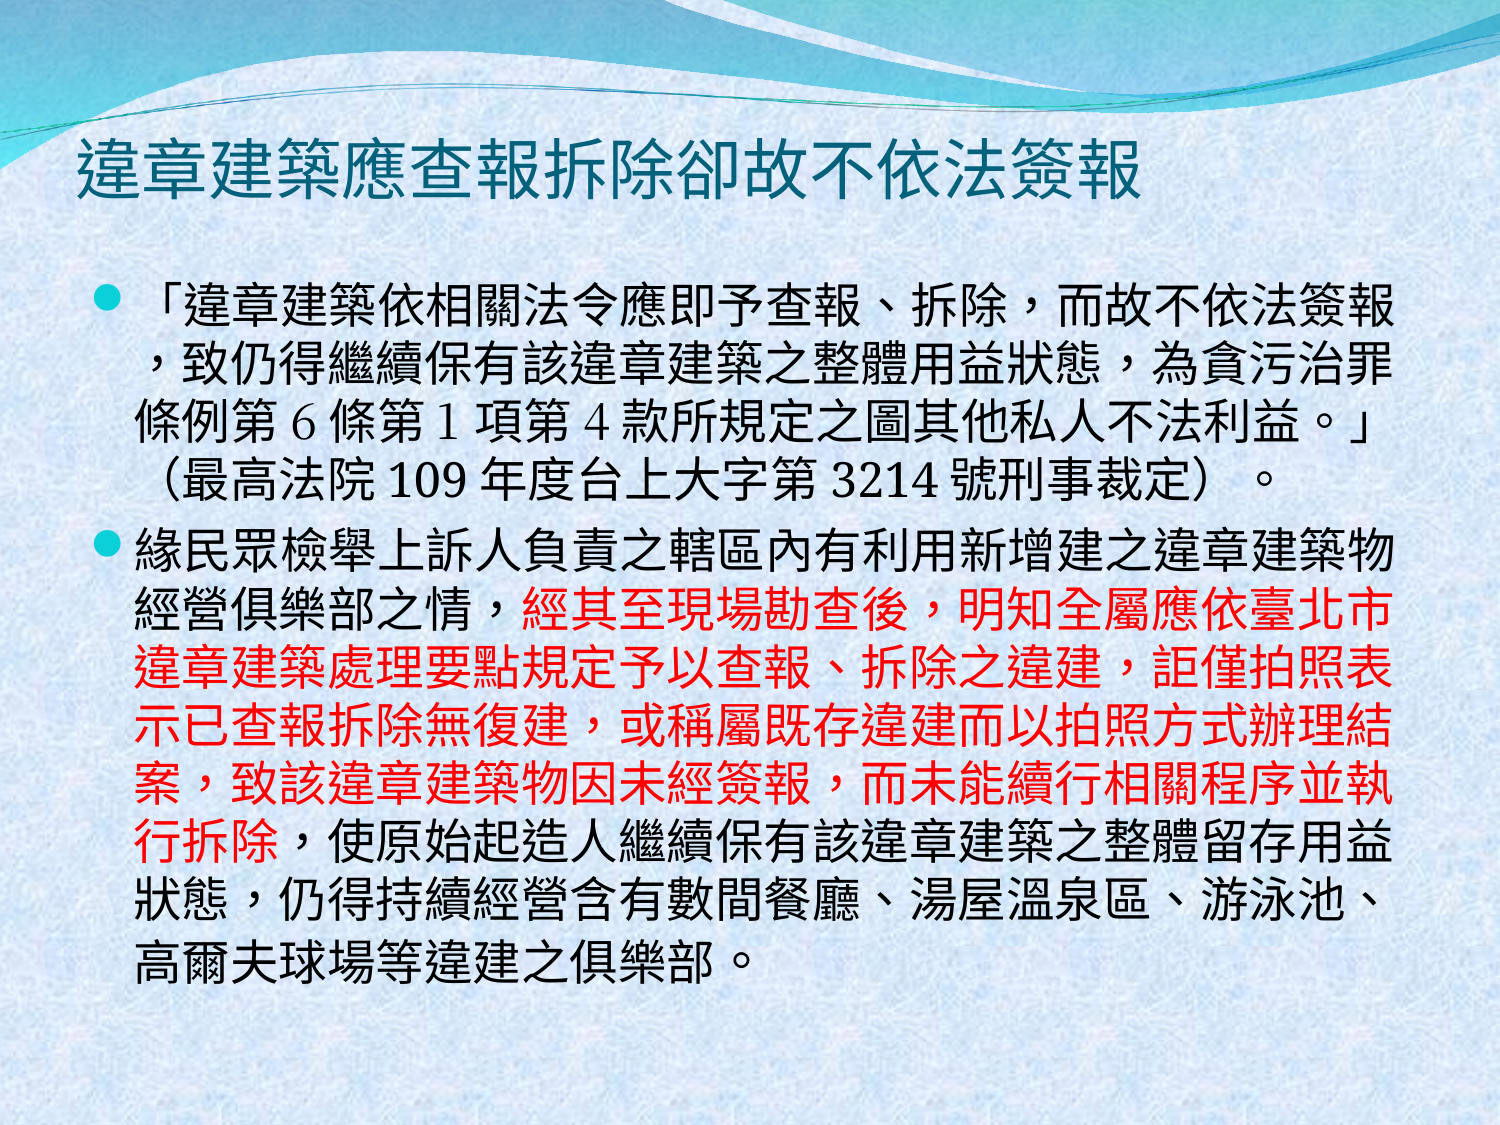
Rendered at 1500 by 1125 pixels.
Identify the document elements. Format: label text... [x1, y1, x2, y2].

title 違章建築應查報拆除卻故不依法簽報 [75, 115, 1426, 208]
list 「違章建築依相關法令應即予查報、拆除，而故不依法簽報，致仍得繼續保有該違章建築之整體用益狀態，為貪污治罪條例第6條第1項第4款所規定之圖其他私人不法利益。」（最高法院109年度台上大字第3214號刑事裁定）。 緣民眾檢舉上訴人負責之轄區內有利用新增建之違章建築物經營俱樂部之情，經其至現場勘查後，明知全屬應依臺北市違章建築處理要點規定予以查報、拆除之違建，詎僅拍照表示已查報拆除無復建，或稱屬既存違建而以拍照方式辦理結案，致該違章建築物因未經簽報，而未能續行相關程序並執行拆除，使原始起造人繼續保有該違章建築之整體留存用益狀態，仍得持續經營含有數間餐廳、湯屋溫泉區、游泳池、高爾夫球場等違建之俱樂部。 [75, 267, 1426, 1038]
picture [0, 0, 1500, 1125]
